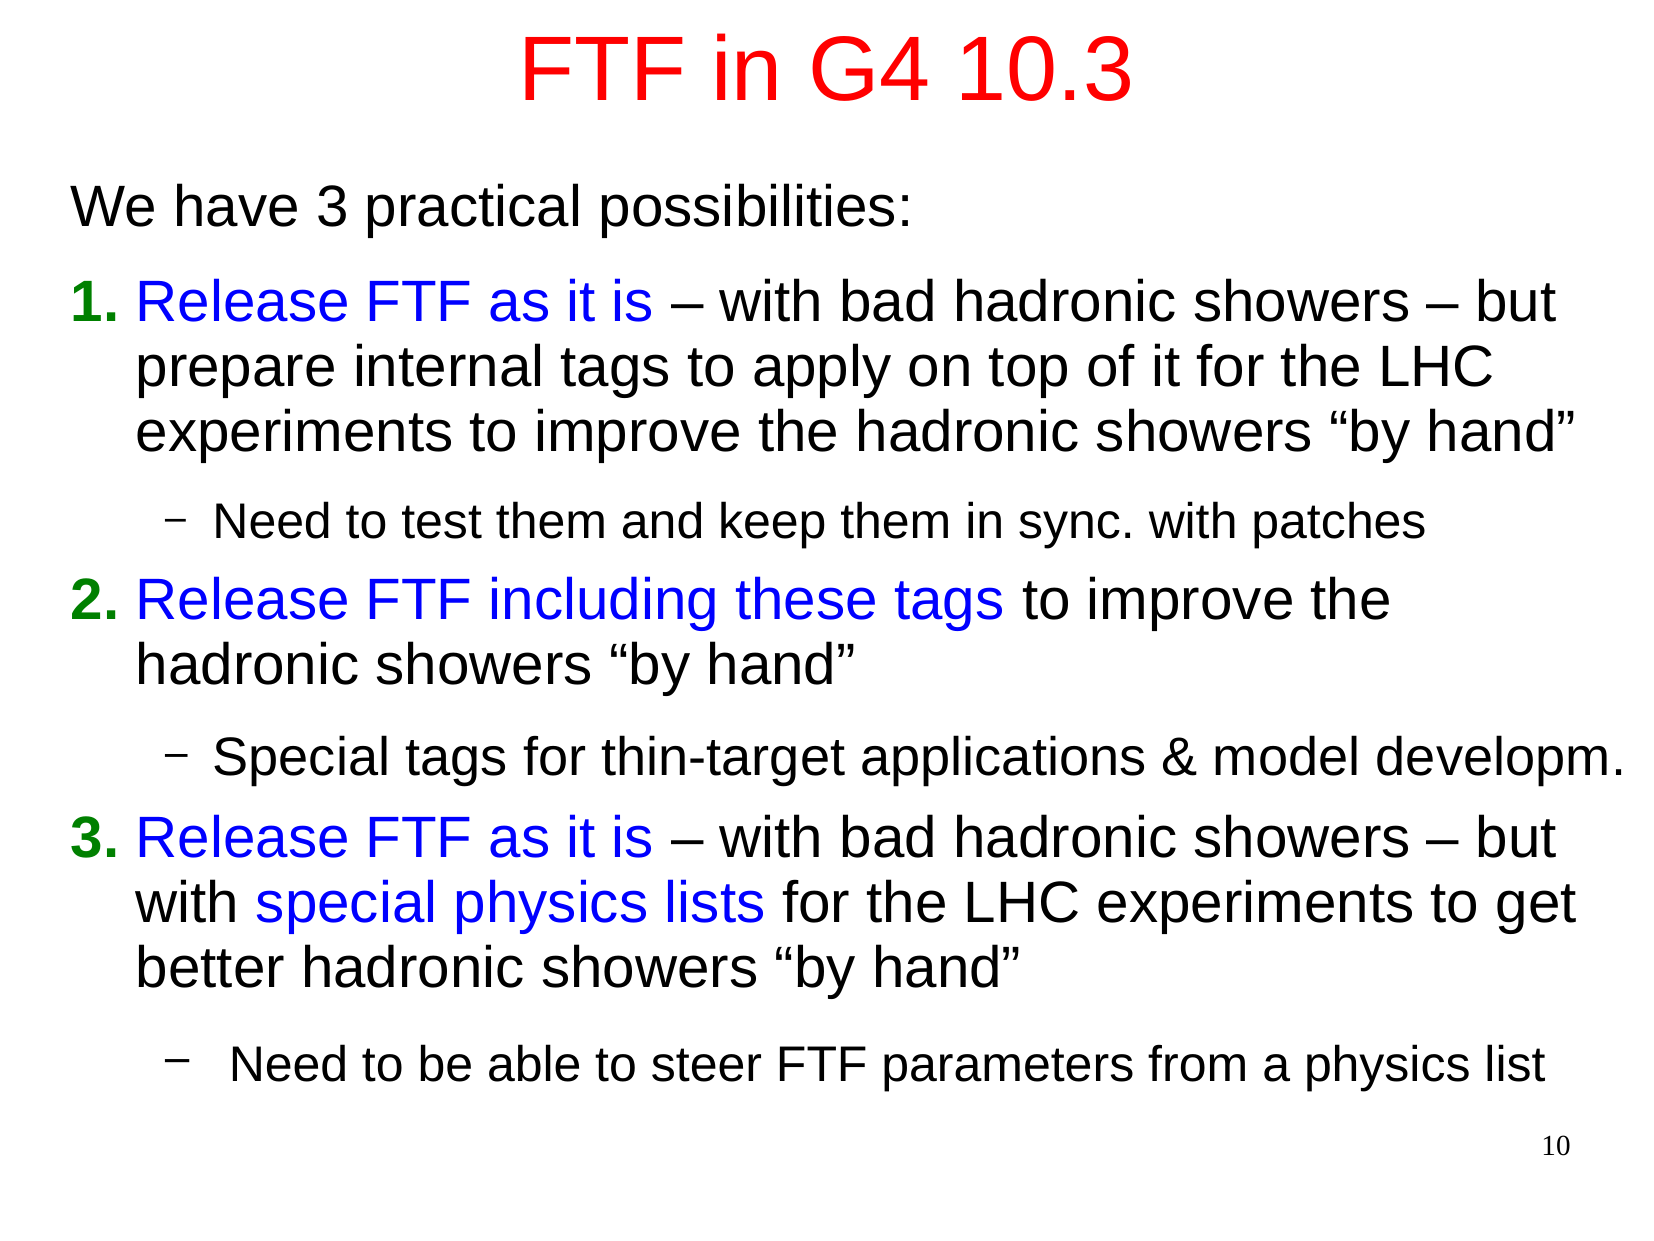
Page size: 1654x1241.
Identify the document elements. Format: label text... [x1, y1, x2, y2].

title FTF in G4 10.3 [0, 8, 1654, 129]
list We have 3 practical possibilities: 1. Release FTF as it is – with bad hadronic showers – but prepare internal tags to apply on top of it for the LHC experiments to improve the hadronic showers “by hand” Need to test them and keep them in sync. with patches 2. Release FTF including these tags to improve the hadronic showers “by hand” Special tags for thin-target applications & model developm. 3. Release FTF as it is – with bad hadronic showers – but with special physics lists for the LHC experiments to get better hadronic showers “by hand” Need to be able to steer FTF parameters from a physics list [0, 174, 1654, 1201]
